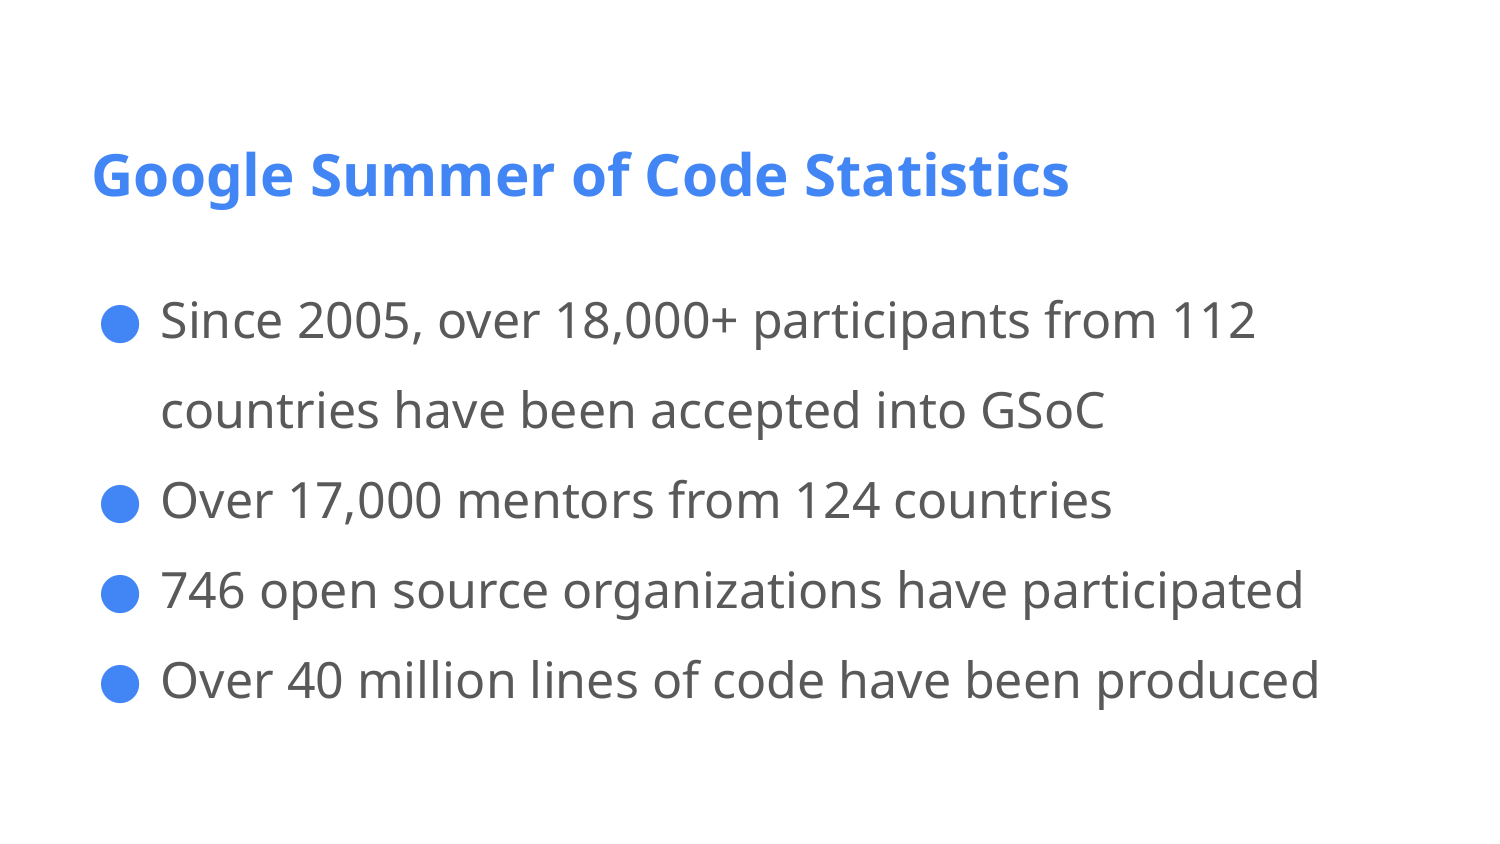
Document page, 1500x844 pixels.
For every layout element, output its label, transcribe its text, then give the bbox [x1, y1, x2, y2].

text_box Since 2005, over 18,000+ participants from 112 countries have been accepted into GSoC Over 17,000 mentors from 124 countries 746 open source organizations have participated Over 40 million lines of code have been produced [70, 243, 1371, 724]
text_box Google Summer of Code Statistics [76, 123, 1255, 224]
